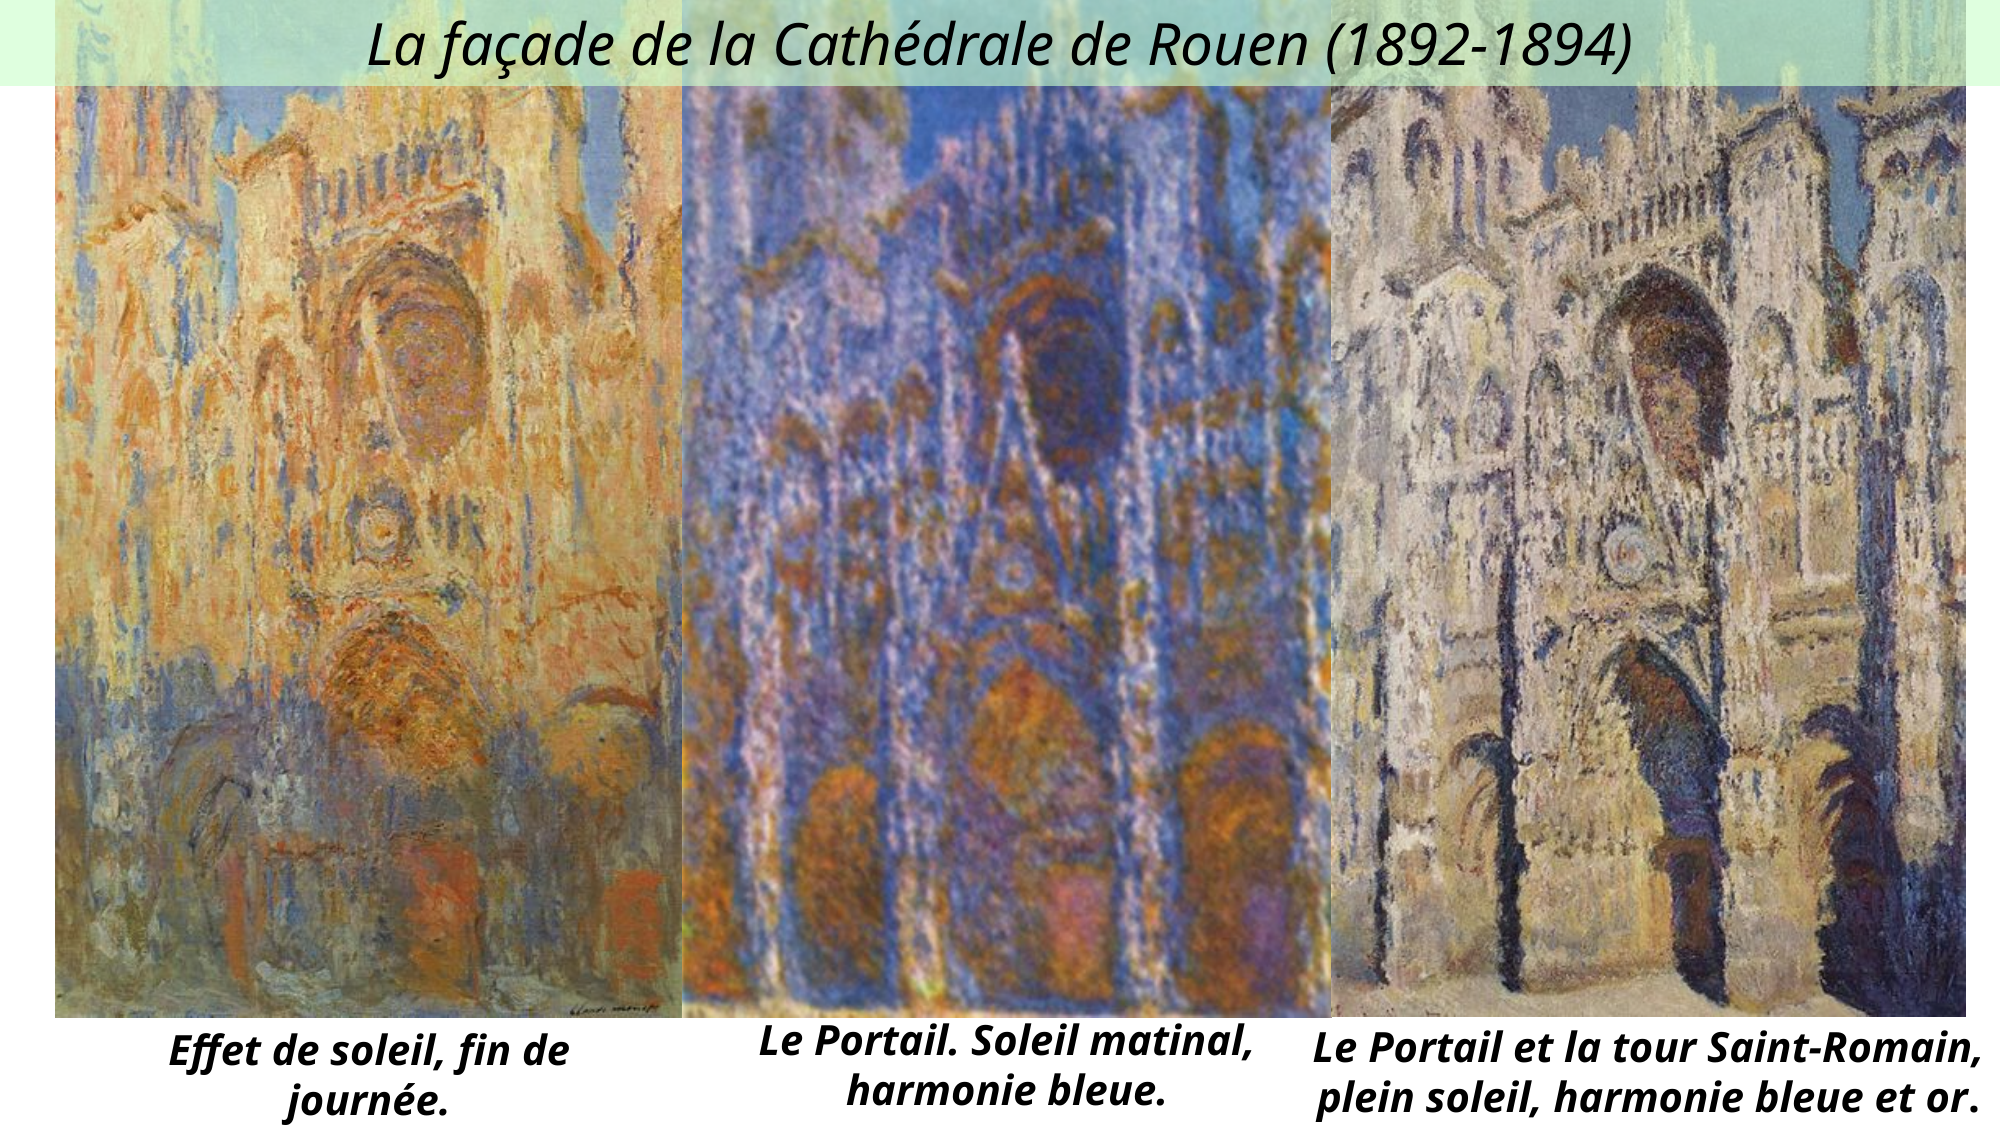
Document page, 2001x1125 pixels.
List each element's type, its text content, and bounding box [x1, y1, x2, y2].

text_box Le Portail. Soleil matinal, harmonie bleue. [705, 1006, 1310, 1123]
text_box La façade de la Cathédrale de Rouen (1892-1894) [0, 0, 2000, 86]
text_box Effet de soleil, fin de journée. [118, 1015, 621, 1125]
text_box Le Portail et la tour Saint-Romain, plein soleil, harmonie bleue et or. [1287, 1013, 2000, 1125]
picture [55, 86, 1966, 1018]
